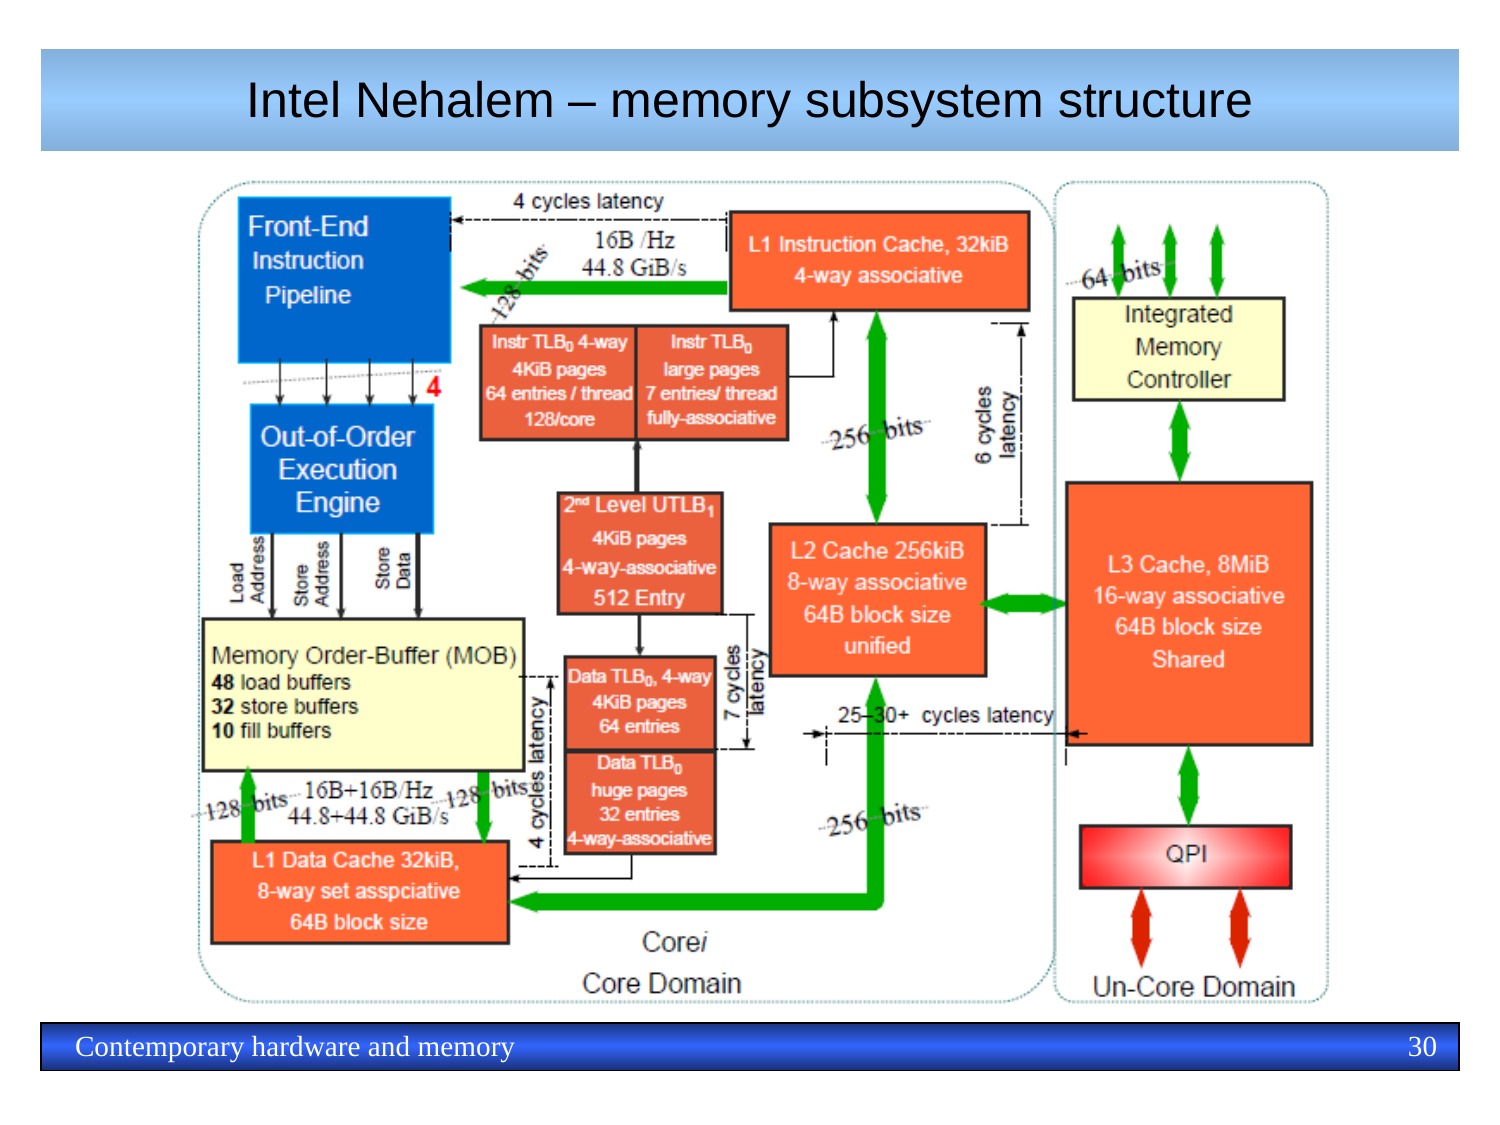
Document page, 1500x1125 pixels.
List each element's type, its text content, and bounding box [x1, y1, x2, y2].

title Intel Nehalem – memory subsystem structure [41, 49, 1459, 151]
text_box [164, 152, 1343, 1016]
